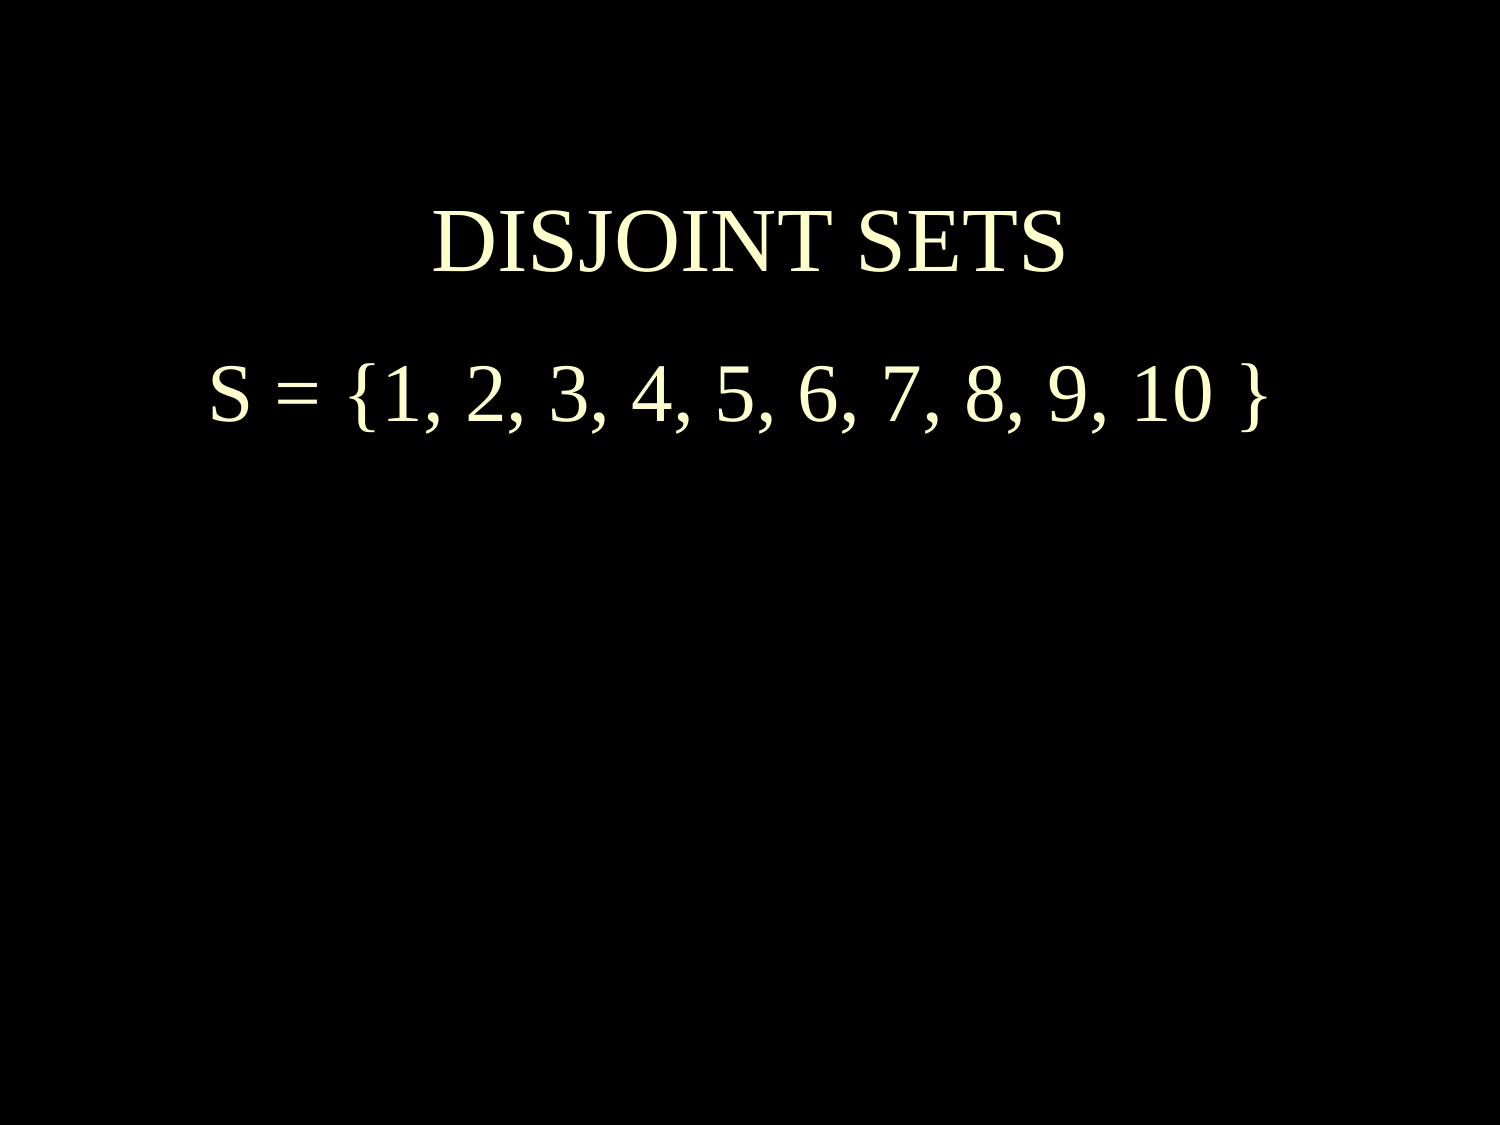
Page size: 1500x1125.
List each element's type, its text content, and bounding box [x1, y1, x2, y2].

list S = {1, 2, 3, 4, 5, 6, 7, 8, 9, 10 } [22, 347, 1482, 1075]
title DISJOINT SETS [22, 153, 1480, 329]
